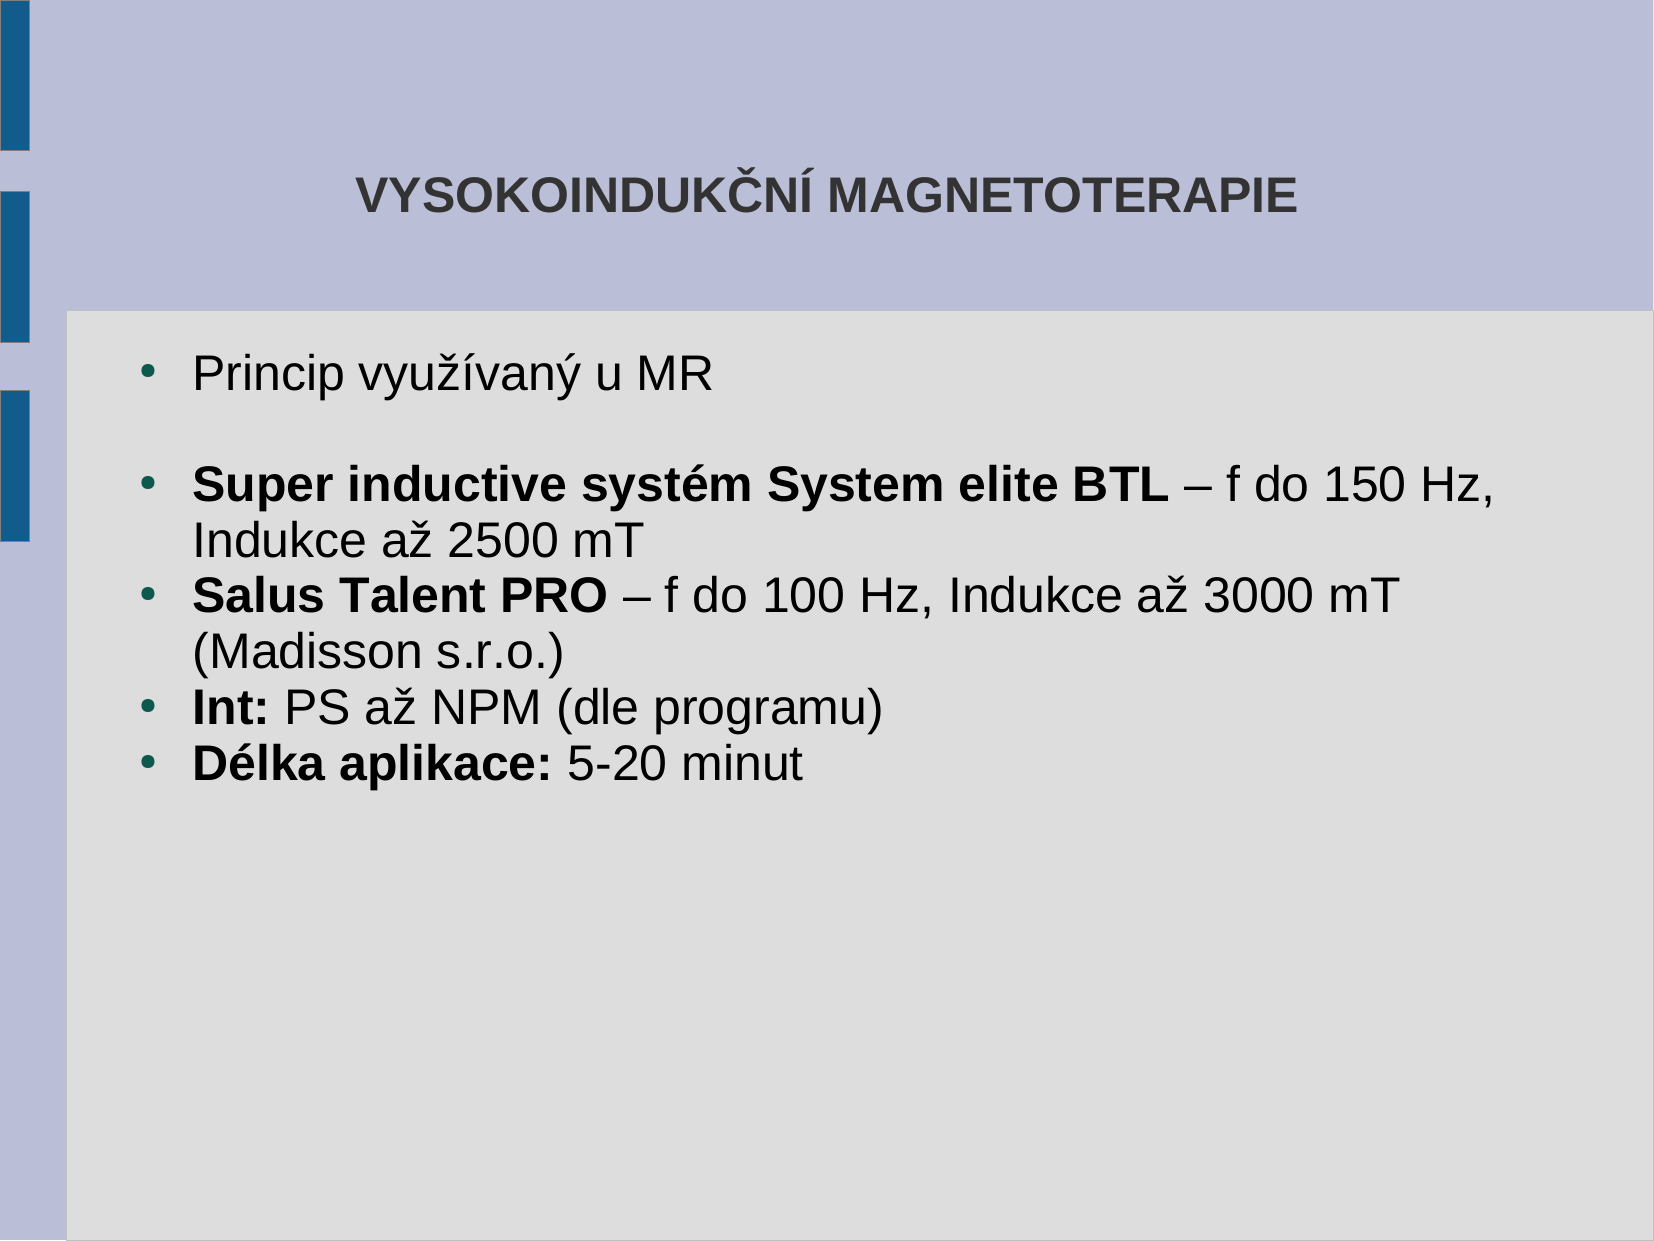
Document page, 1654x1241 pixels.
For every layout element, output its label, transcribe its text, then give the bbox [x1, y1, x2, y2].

title VYSOKOINDUKČNÍ MAGNETOTERAPIE [121, 91, 1534, 299]
list Princip využívaný u MR Super inductive systém System elite BTL – f do 150 Hz, Indukce až 2500 mT Salus Talent PRO – f do 100 Hz, Indukce až 3000 mT (Madisson s.r.o.) Int: PS až NPM (dle programu) Délka aplikace: 5-20 minut [121, 344, 1534, 1127]
